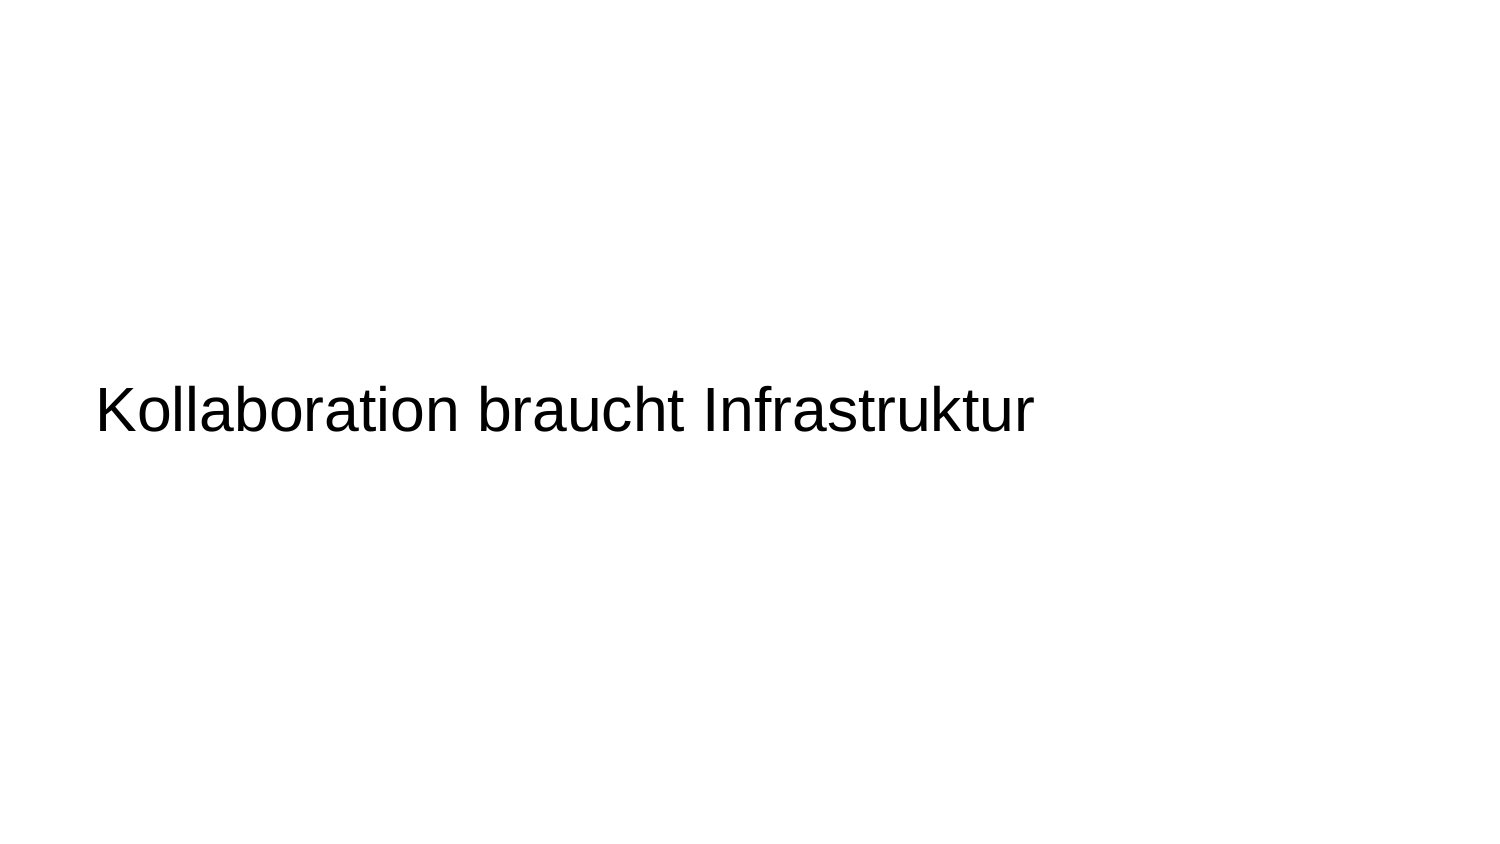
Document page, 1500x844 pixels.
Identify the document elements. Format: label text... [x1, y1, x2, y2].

title Kollaboration braucht Infrastruktur [80, 73, 1125, 745]
